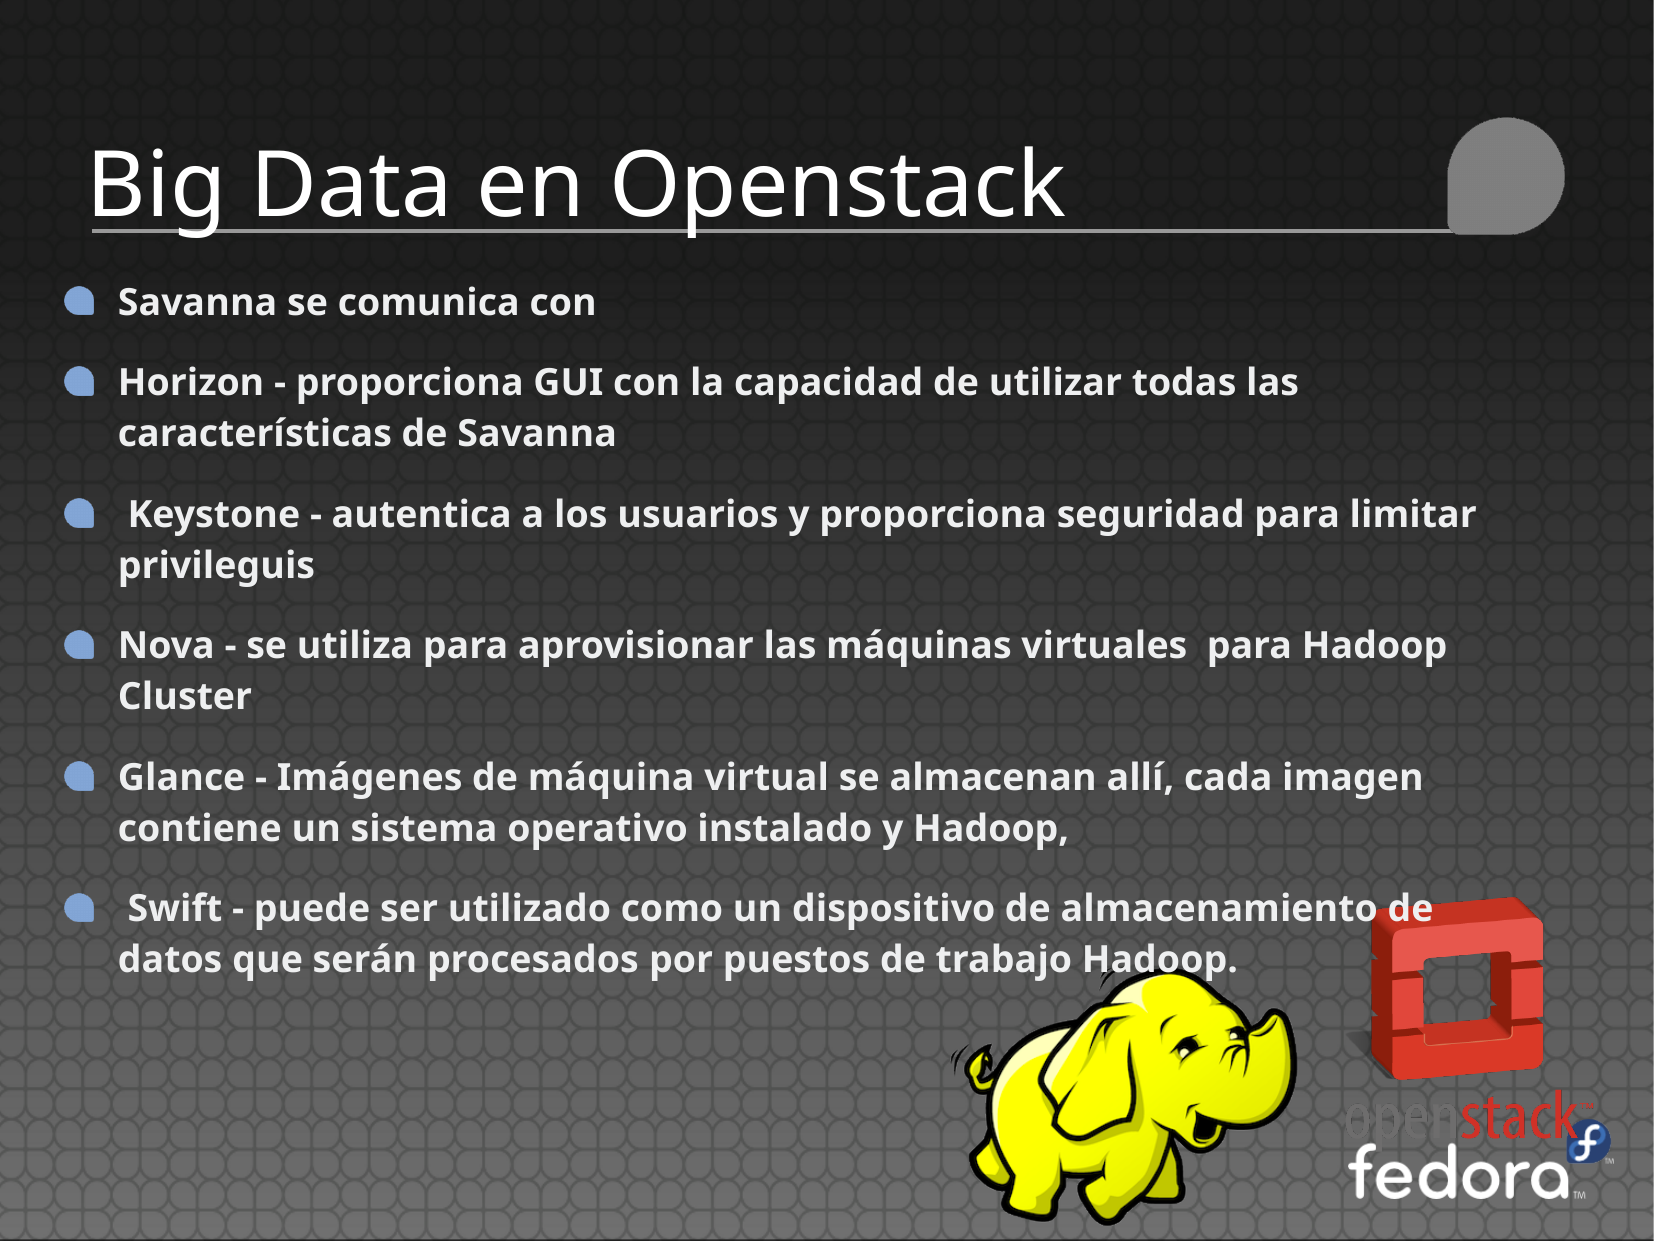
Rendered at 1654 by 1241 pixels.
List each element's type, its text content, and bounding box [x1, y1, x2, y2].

list Savanna se comunica con Horizon - proporciona GUI con la capacidad de utilizar todas las características de Savanna Keystone - autentica a los usuarios y proporciona seguridad para limitar privileguis Nova - se utiliza para aprovisionar las máquinas virtuales para Hadoop Cluster Glance - Imágenes de máquina virtual se almacenan allí, cada imagen contiene un sistema operativo instalado y Hadoop, Swift - puede ser utilizado como un dispositivo de almacenamiento de datos que serán procesados ​​por puestos de trabajo Hadoop. [46, 275, 1536, 1079]
picture [0, 0, 1654, 1241]
title Big Data en Openstack [86, 112, 1576, 249]
